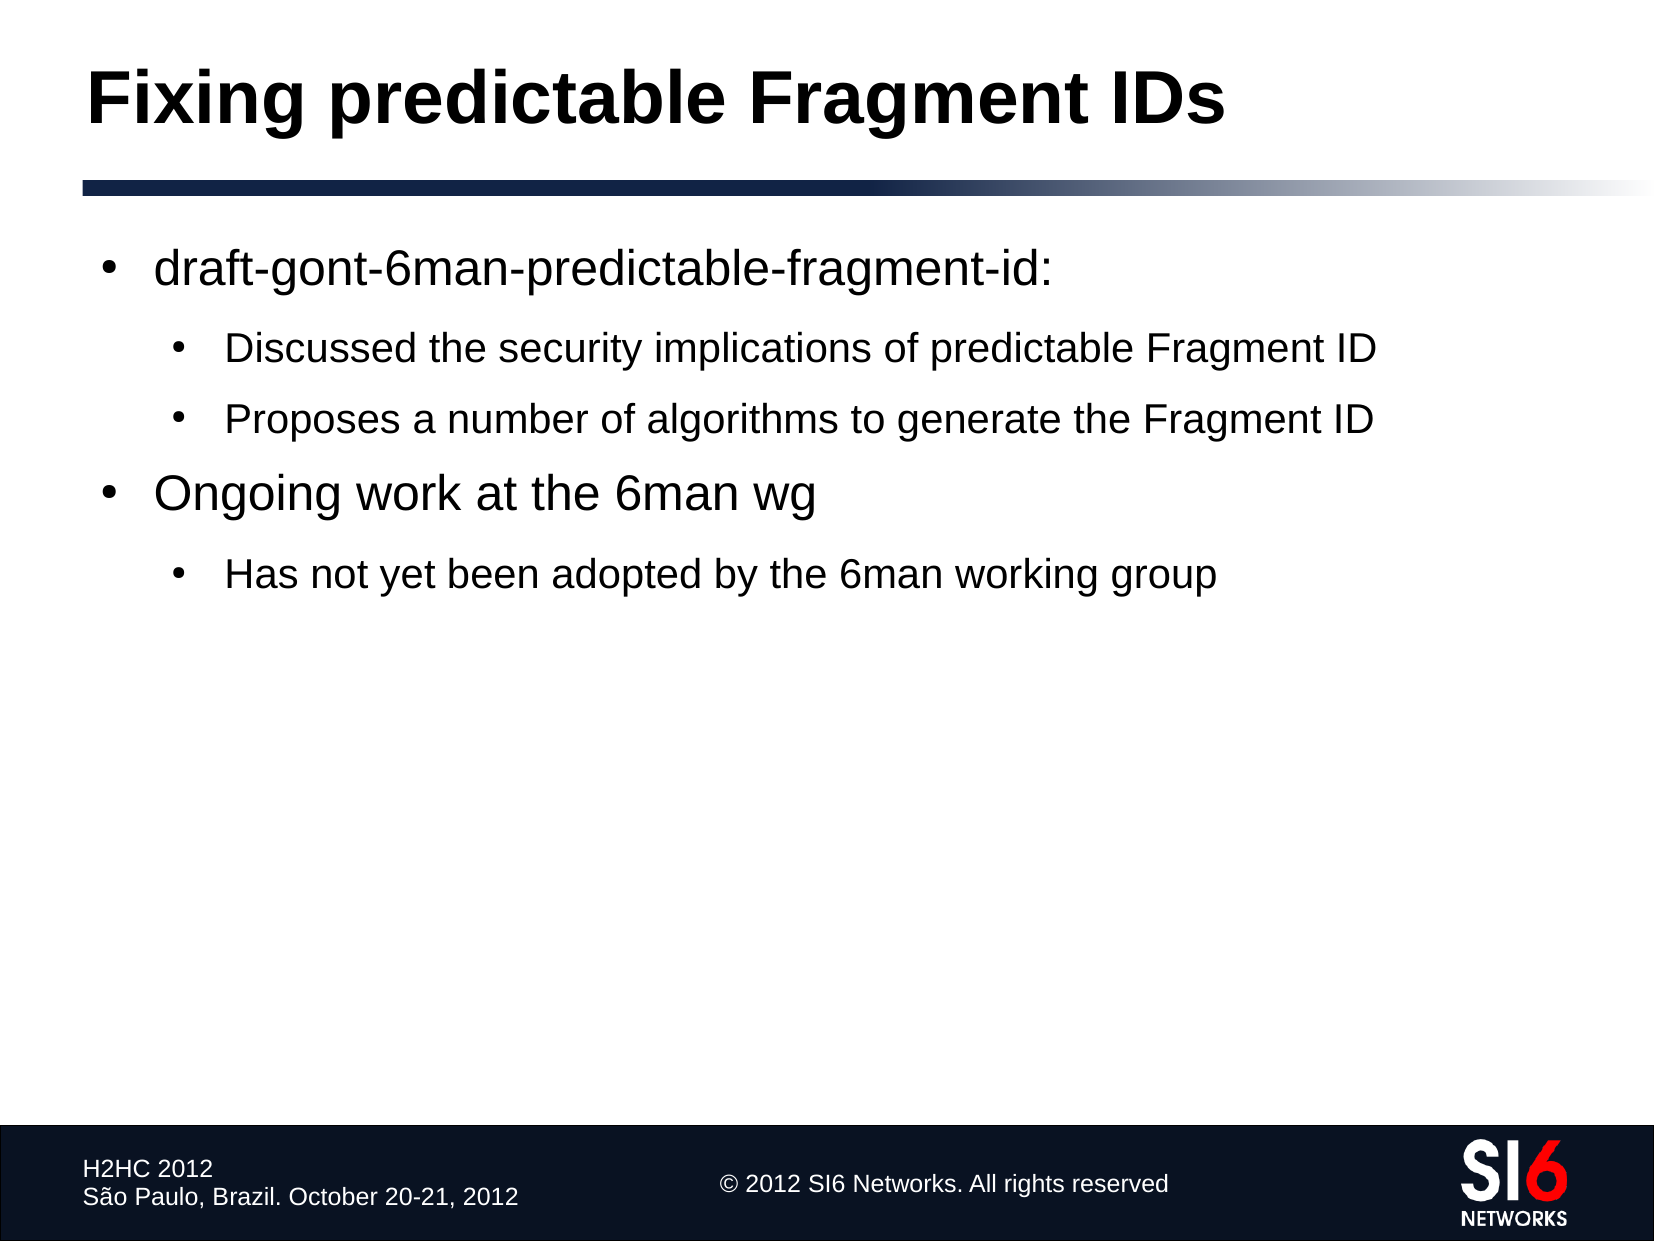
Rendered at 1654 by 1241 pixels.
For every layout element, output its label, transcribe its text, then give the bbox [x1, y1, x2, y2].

picture [1461, 1139, 1567, 1226]
title Fixing predictable Fragment IDs [86, 30, 1576, 166]
list draft-gont-6man-predictable-fragment-id: Discussed the security implications of predictable Fragment ID Proposes a number of algorithms to generate the Fragment ID Ongoing work at the 6man wg Has not yet been adopted by the 6man working group [82, 240, 1571, 1059]
